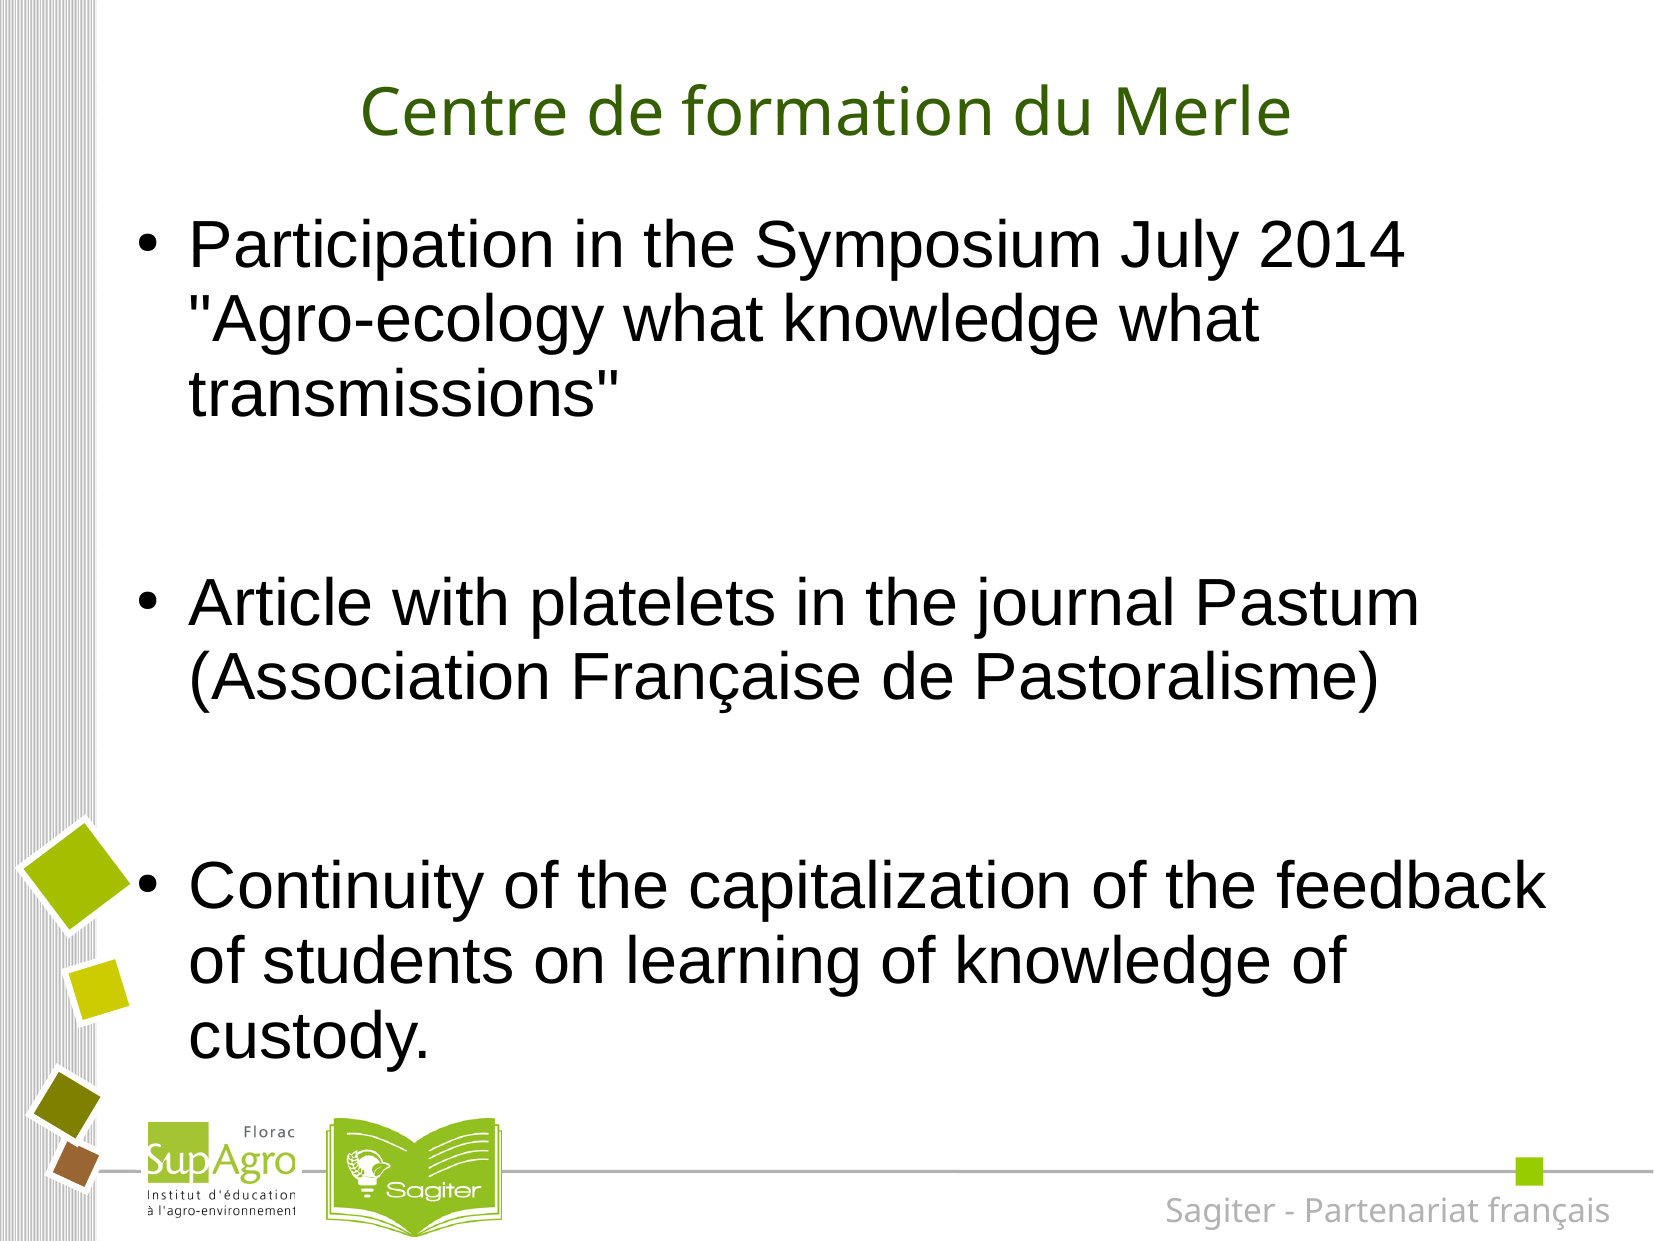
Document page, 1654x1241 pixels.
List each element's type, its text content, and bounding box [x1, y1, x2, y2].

title Centre de formation du Merle [97, 41, 1571, 178]
list Participation in the Symposium July 2014 "Agro-ecology what knowledge what transmissions" Article with platelets in the journal Pastum (Association Française de Pastoralisme) Continuity of the capitalization of the feedback of students on learning of knowledge of custody. [118, 206, 1571, 1109]
picture [147, 1122, 296, 1218]
picture [326, 1118, 502, 1237]
text_box Sagiter - Partenariat français [124, 1178, 1627, 1240]
text_box [0, 0, 118, 1241]
text_box [1515, 1157, 1544, 1186]
